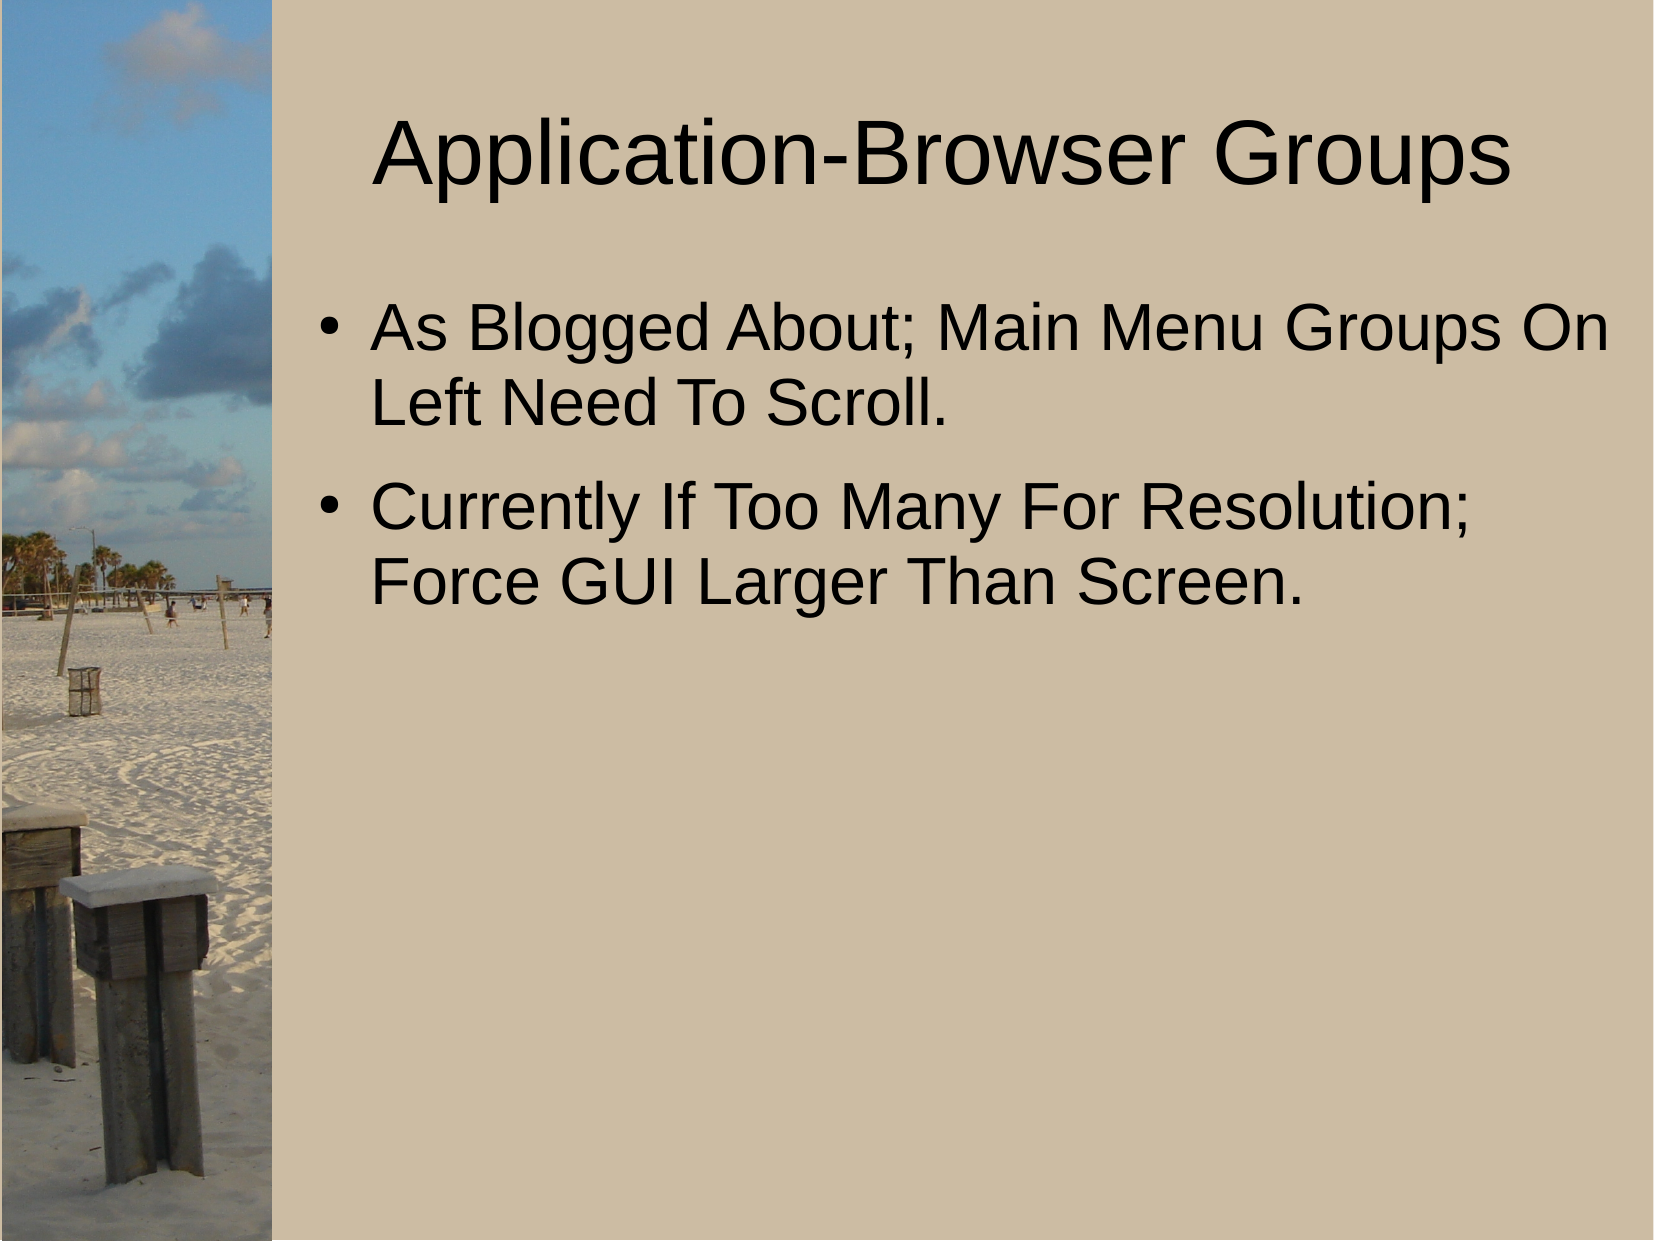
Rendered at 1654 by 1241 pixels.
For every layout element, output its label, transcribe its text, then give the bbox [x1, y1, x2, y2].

picture [2, 0, 272, 1241]
list As Blogged About; Main Menu Groups On Left Need To Scroll. Currently If Too Many For Resolution; Force GUI Larger Than Screen. [300, 290, 1613, 1094]
title Application-Browser Groups [300, 56, 1613, 250]
